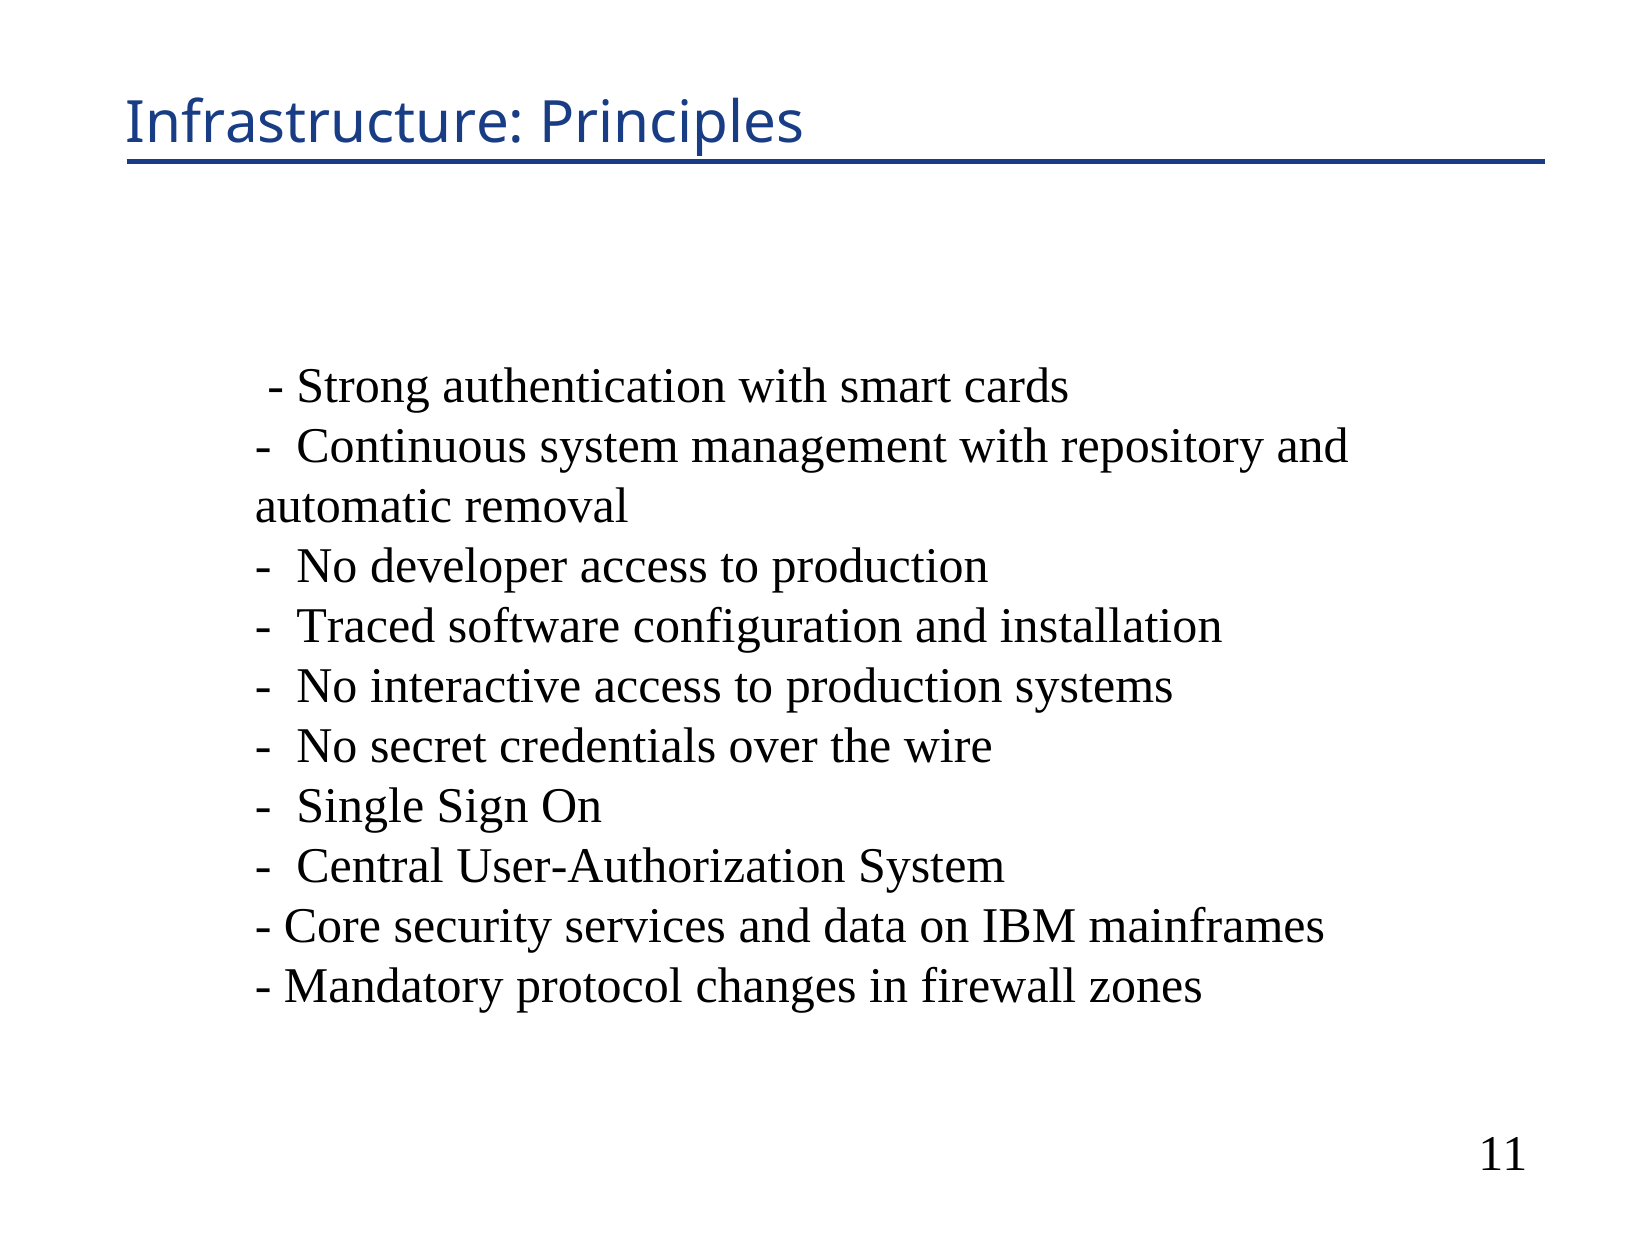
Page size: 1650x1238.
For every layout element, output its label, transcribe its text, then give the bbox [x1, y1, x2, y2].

text_box - Strong authentication with smart cards - Continuous system management with repository and automatic removal - No developer access to production - Traced software configuration and installation - No interactive access to production systems - No secret credentials over the wire - Single Sign On - Central User-Authorization System - Core security services and data on IBM mainframes - Mandatory protocol changes in firewall zones [240, 345, 1426, 1080]
title Infrastructure: Principles [125, 0, 1546, 155]
